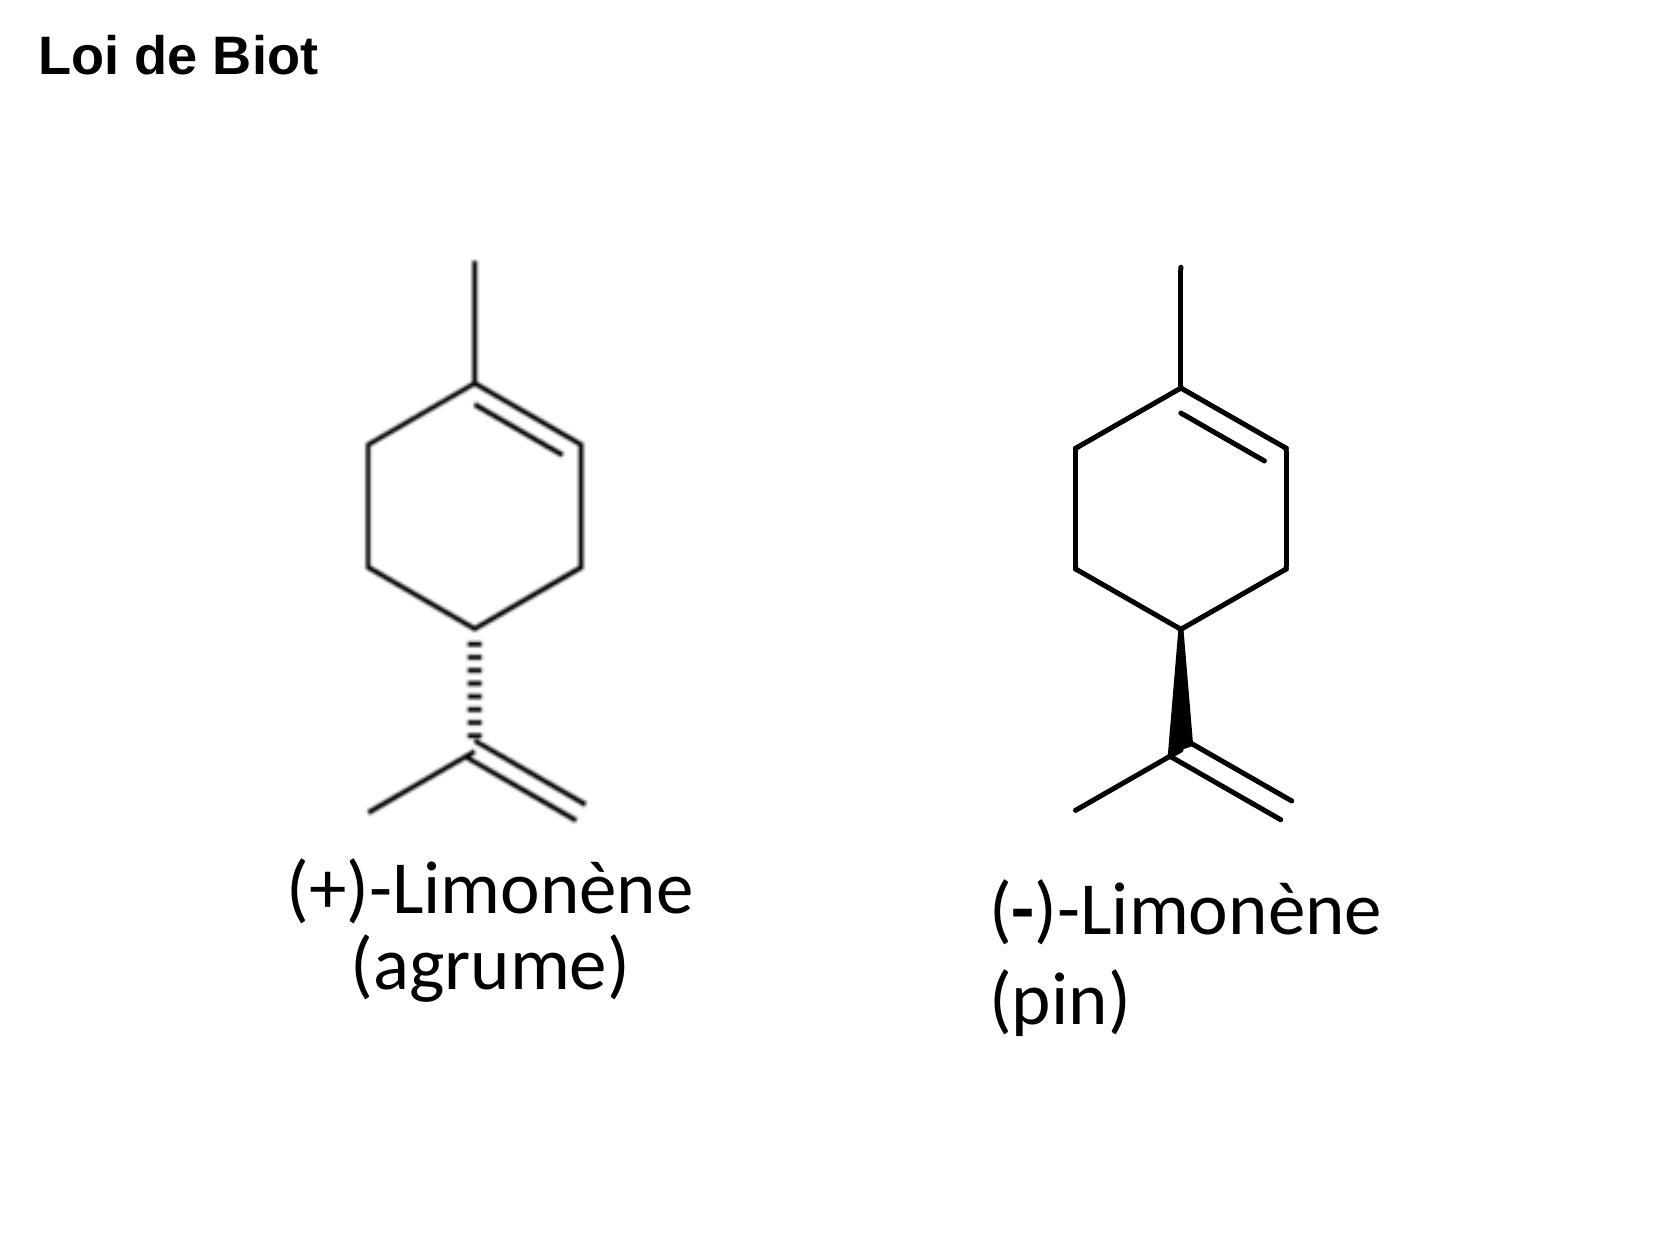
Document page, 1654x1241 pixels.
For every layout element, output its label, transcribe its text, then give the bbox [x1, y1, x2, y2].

picture [351, 246, 603, 839]
text_box (-)-Limonène (pin) [974, 851, 1431, 1137]
picture [1062, 259, 1312, 850]
text_box (+)-Limonène (agrume) [259, 850, 721, 1141]
text_box Loi de Biot [23, 17, 630, 95]
